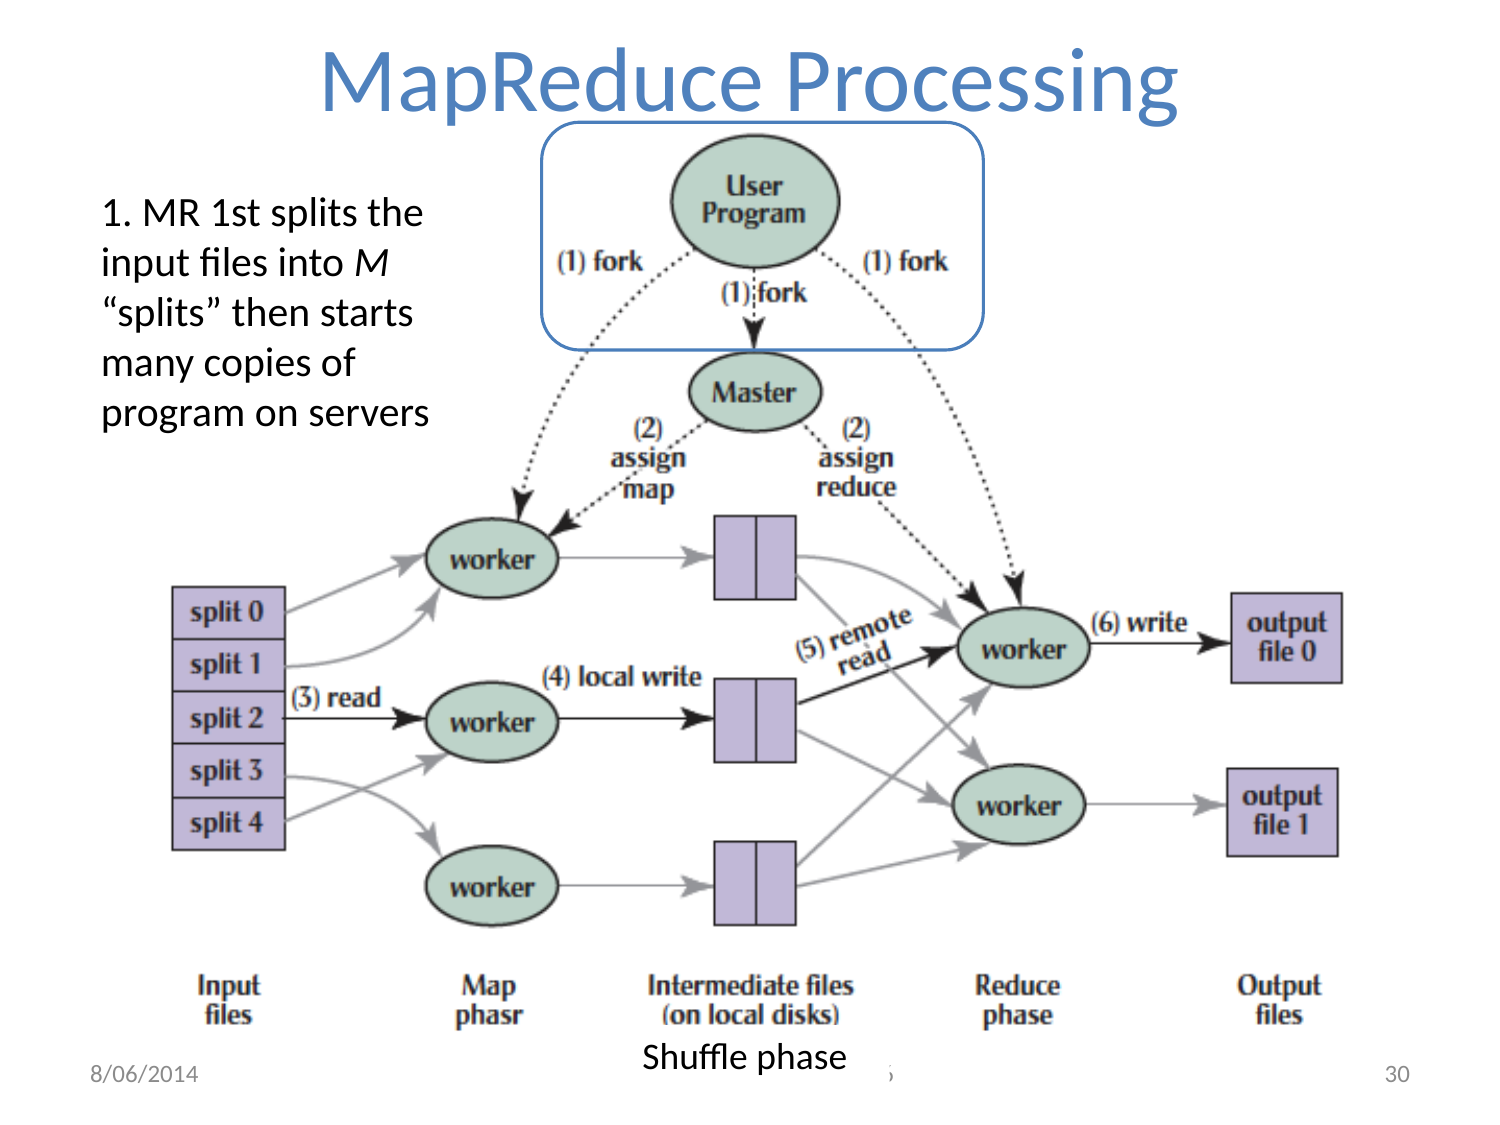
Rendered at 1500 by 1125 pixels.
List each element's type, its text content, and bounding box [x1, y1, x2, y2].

picture [544, 150, 981, 348]
slide_number <number> [1074, 1042, 1425, 1103]
title MapReduce Processing [75, 0, 1425, 150]
title MapReduce Processing [546, 124, 979, 150]
text_box 1. MR 1st splits the input files into M “splits” then starts many copies of program on servers [86, 177, 512, 503]
slide_number 8/06/2014 [75, 1042, 425, 1103]
text_box Shuffle phase [599, 1024, 890, 1085]
picture [149, 150, 1356, 1054]
footer Summer 2014 -- Lecture #26 [512, 1042, 988, 1103]
